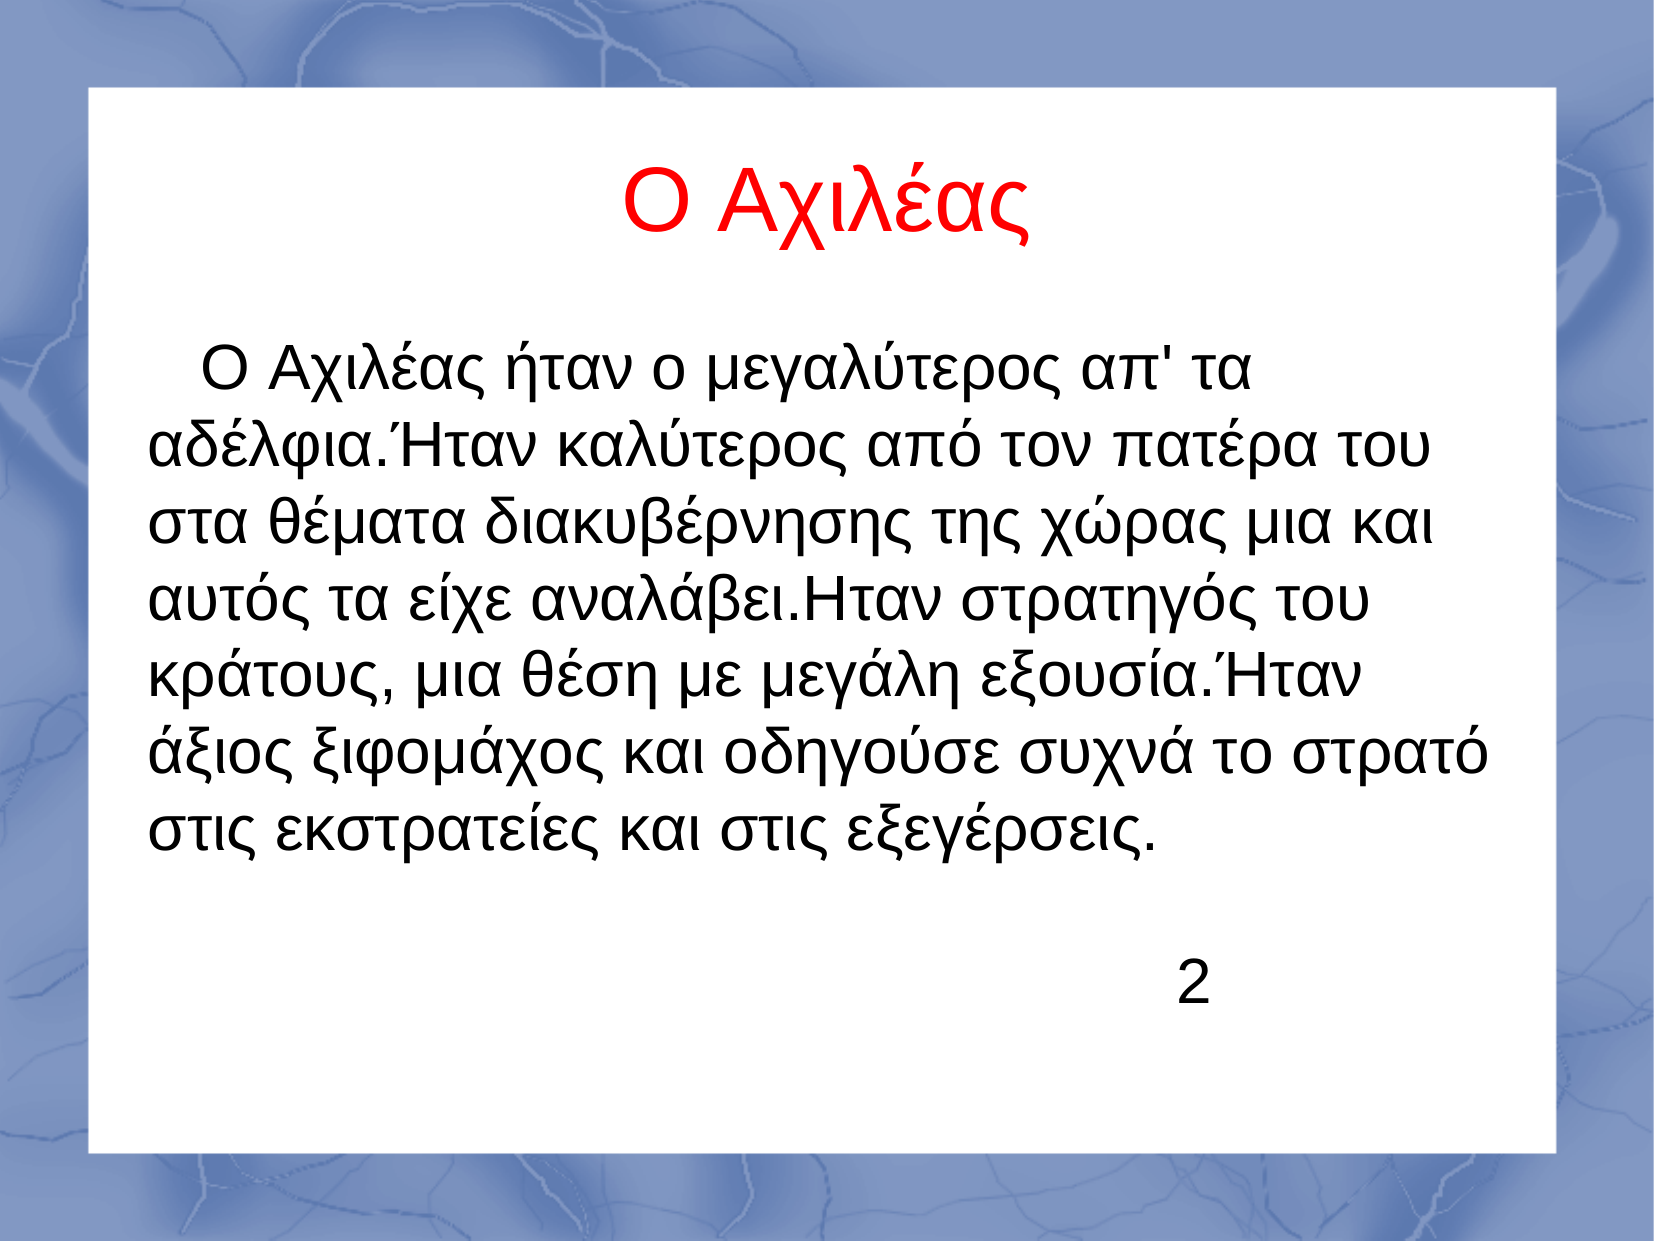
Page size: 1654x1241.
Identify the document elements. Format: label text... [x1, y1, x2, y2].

list Ο Αχιλέας ήταν ο μεγαλύτερος απ' τα αδέλφια.Ήταν καλύτερος από τον πατέρα του στα θέματα διακυβέρνησης της χώρας μια και αυτός τα είχε αναλάβει.Ηταν στρατηγός του κράτους, μια θέση με μεγάλη εξουσία.Ήταν άξιος ξιφομάχος και οδηγούσε συχνά το στρατό στις εκστρατείες και στις εξεγέρσεις. 2 [147, 325, 1506, 1074]
title Ο Αχιλέας [118, 90, 1536, 298]
